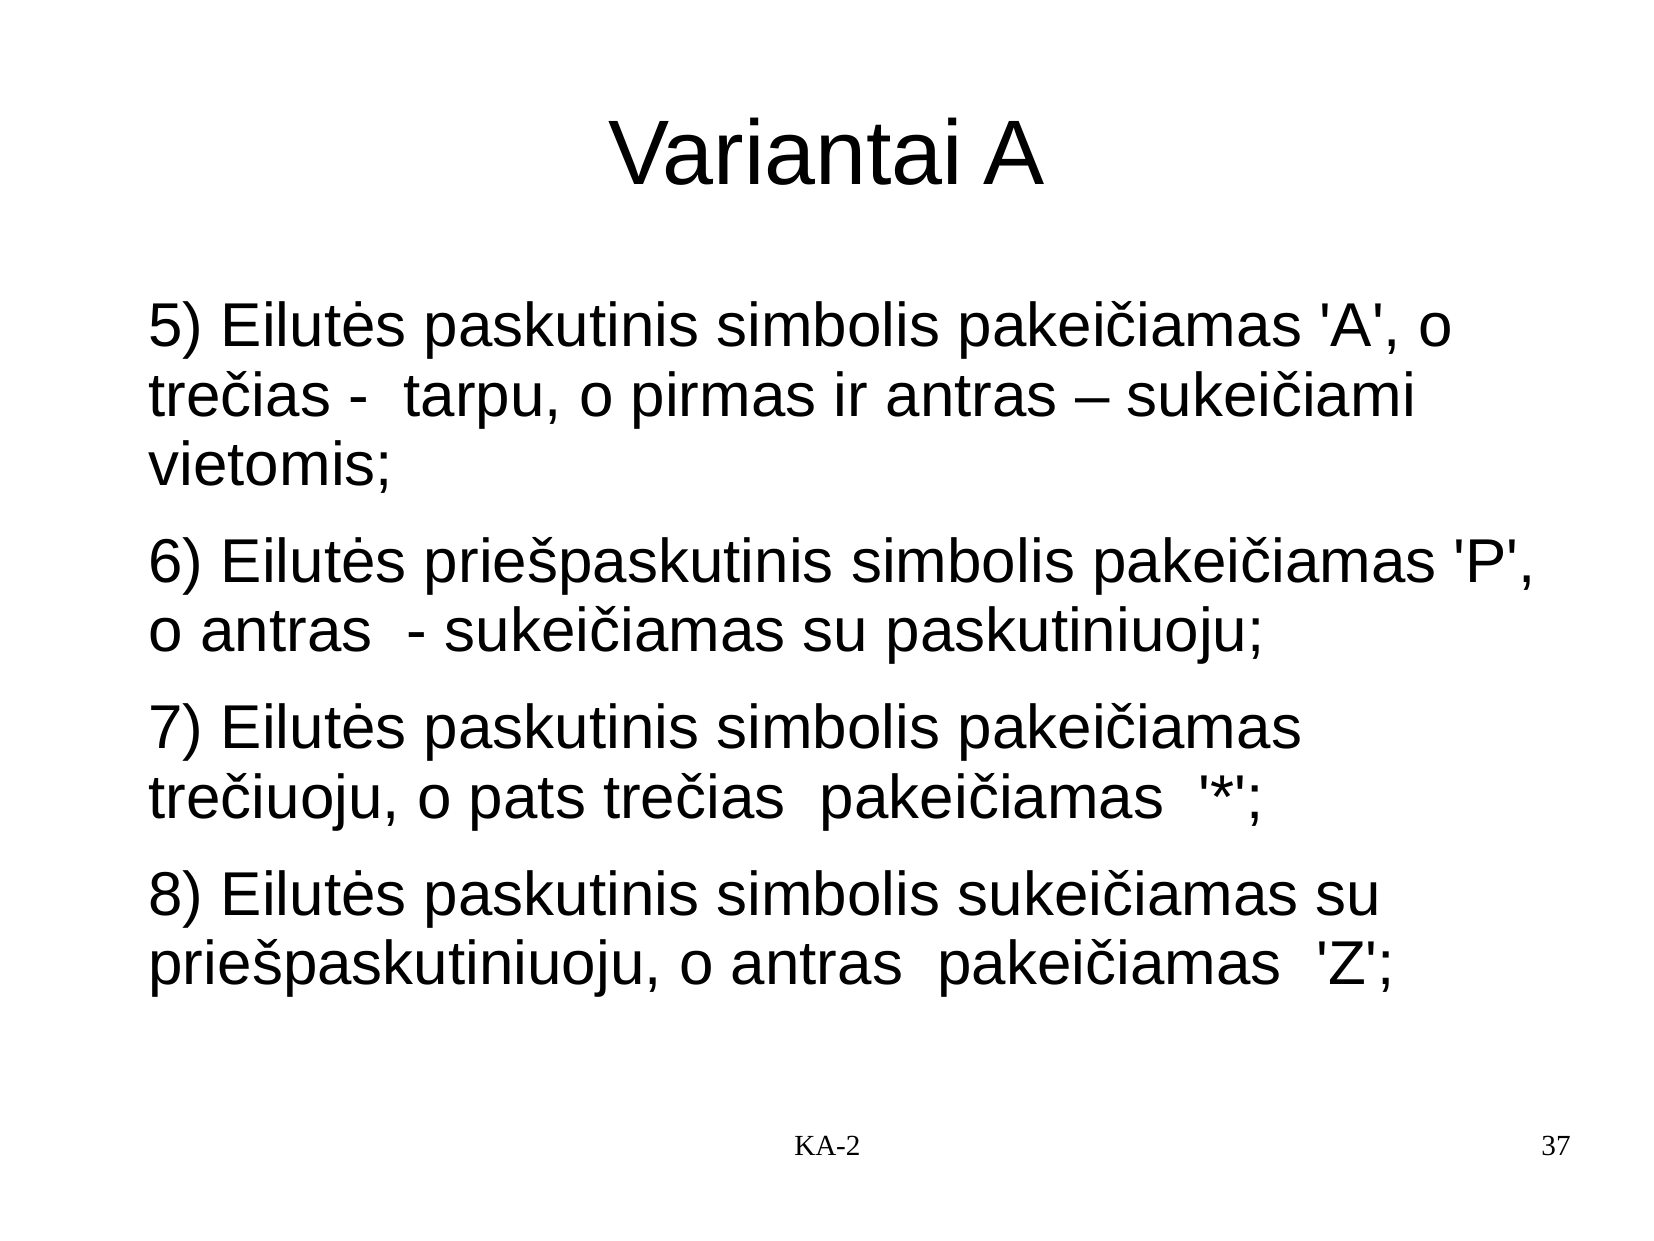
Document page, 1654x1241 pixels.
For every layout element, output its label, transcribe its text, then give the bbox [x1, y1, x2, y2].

list 5) Eilutės paskutinis simbolis pakeičiamas 'A', o trečias - tarpu, o pirmas ir antras – sukeičiami vietomis; 6) Eilutės priešpaskutinis simbolis pakeičiamas 'P', o antras - sukeičiamas su paskutiniuoju; 7) Eilutės paskutinis simbolis pakeičiamas trečiuoju, o pats trečias pakeičiamas '*'; 8) Eilutės paskutinis simbolis sukeičiamas su priešpaskutiniuoju, o antras pakeičiamas 'Z'; [82, 290, 1538, 1010]
title Variantai A [82, 49, 1571, 257]
